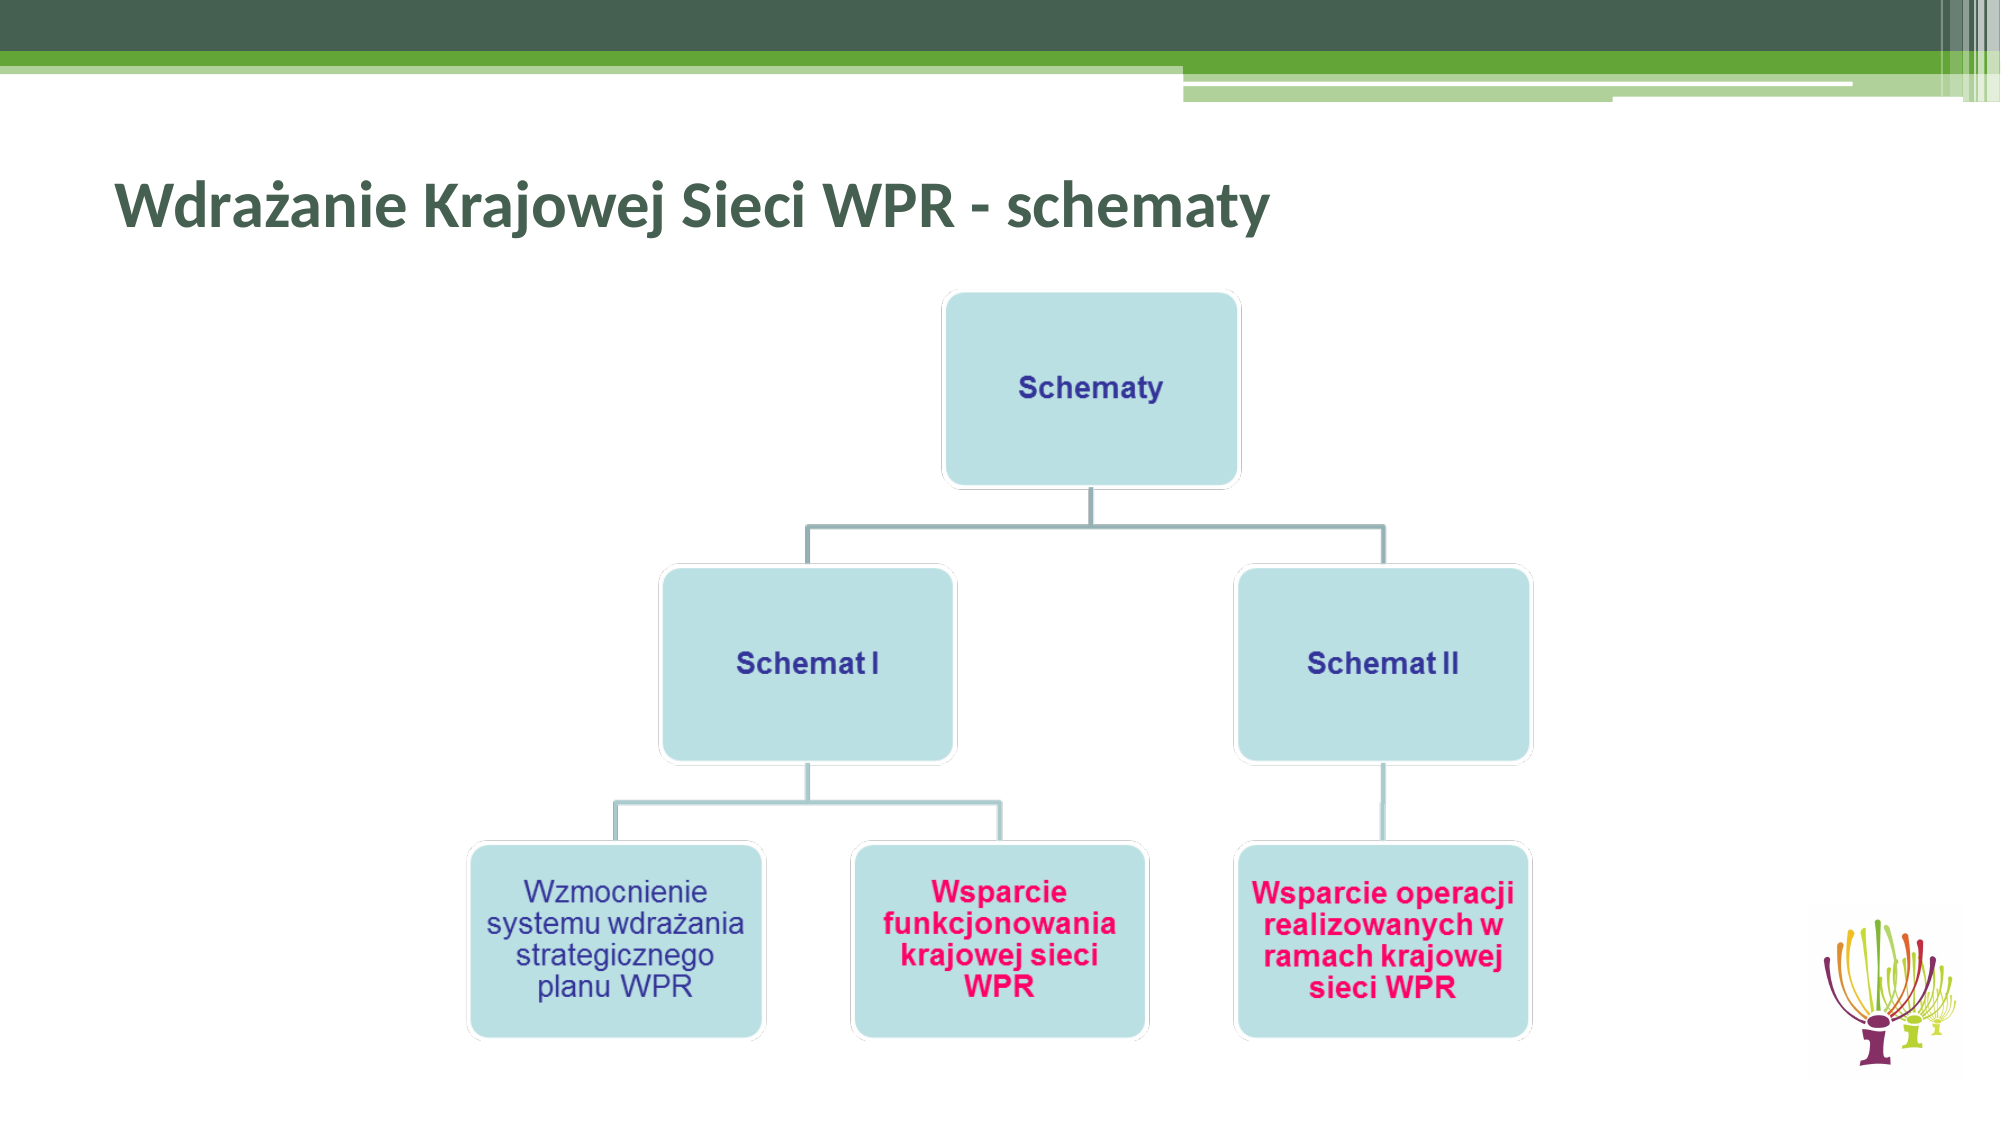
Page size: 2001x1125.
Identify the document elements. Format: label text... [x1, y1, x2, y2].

picture [438, 288, 1562, 1042]
title Wdrażanie Krajowej Sieci WPR - schematy [99, 113, 1900, 289]
picture [1807, 903, 1965, 1082]
